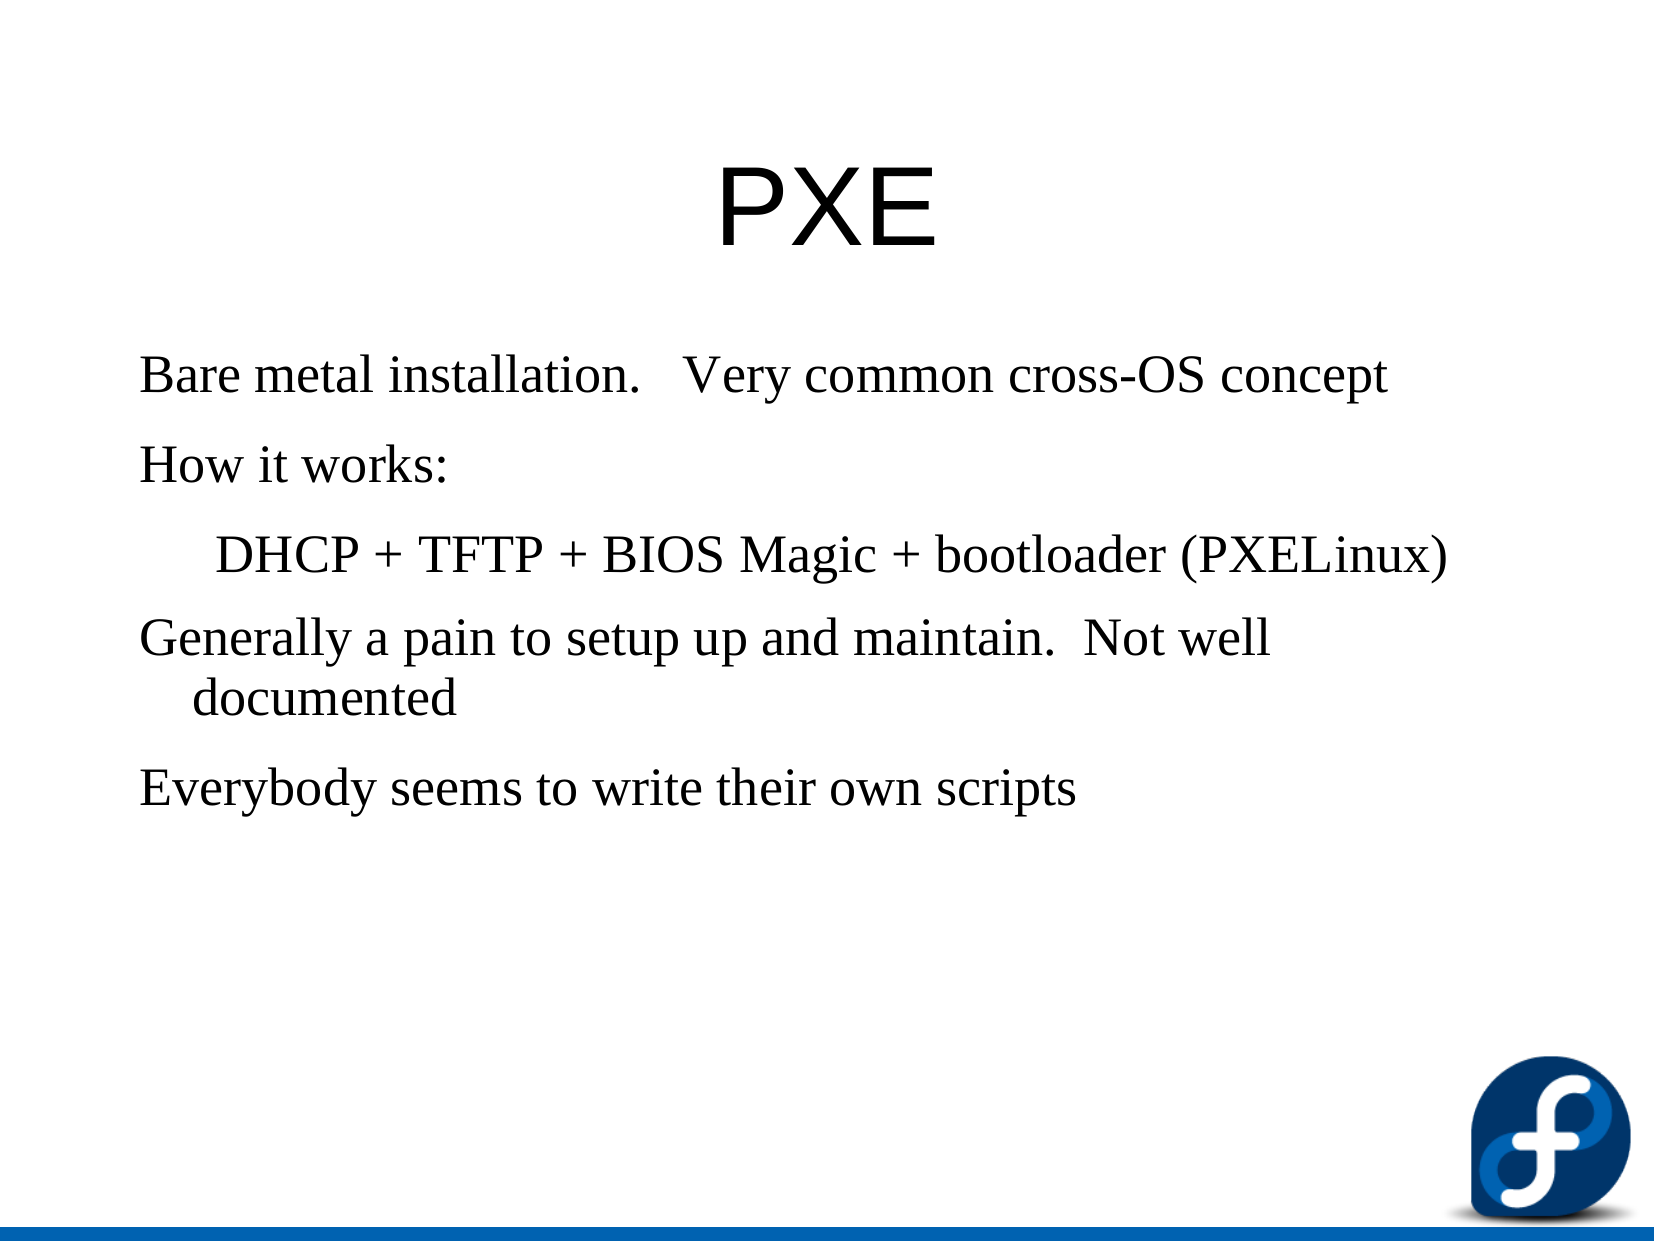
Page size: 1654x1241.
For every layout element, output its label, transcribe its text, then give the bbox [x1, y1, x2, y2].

list Bare metal installation. Very common cross-OS concept How it works: DHCP + TFTP + BIOS Magic + bootloader (PXELinux) Generally a pain to setup up and maintain. Not well documented Everybody seems to write their own scripts [121, 344, 1534, 1127]
picture [1438, 1055, 1645, 1229]
title PXE [121, 102, 1534, 310]
